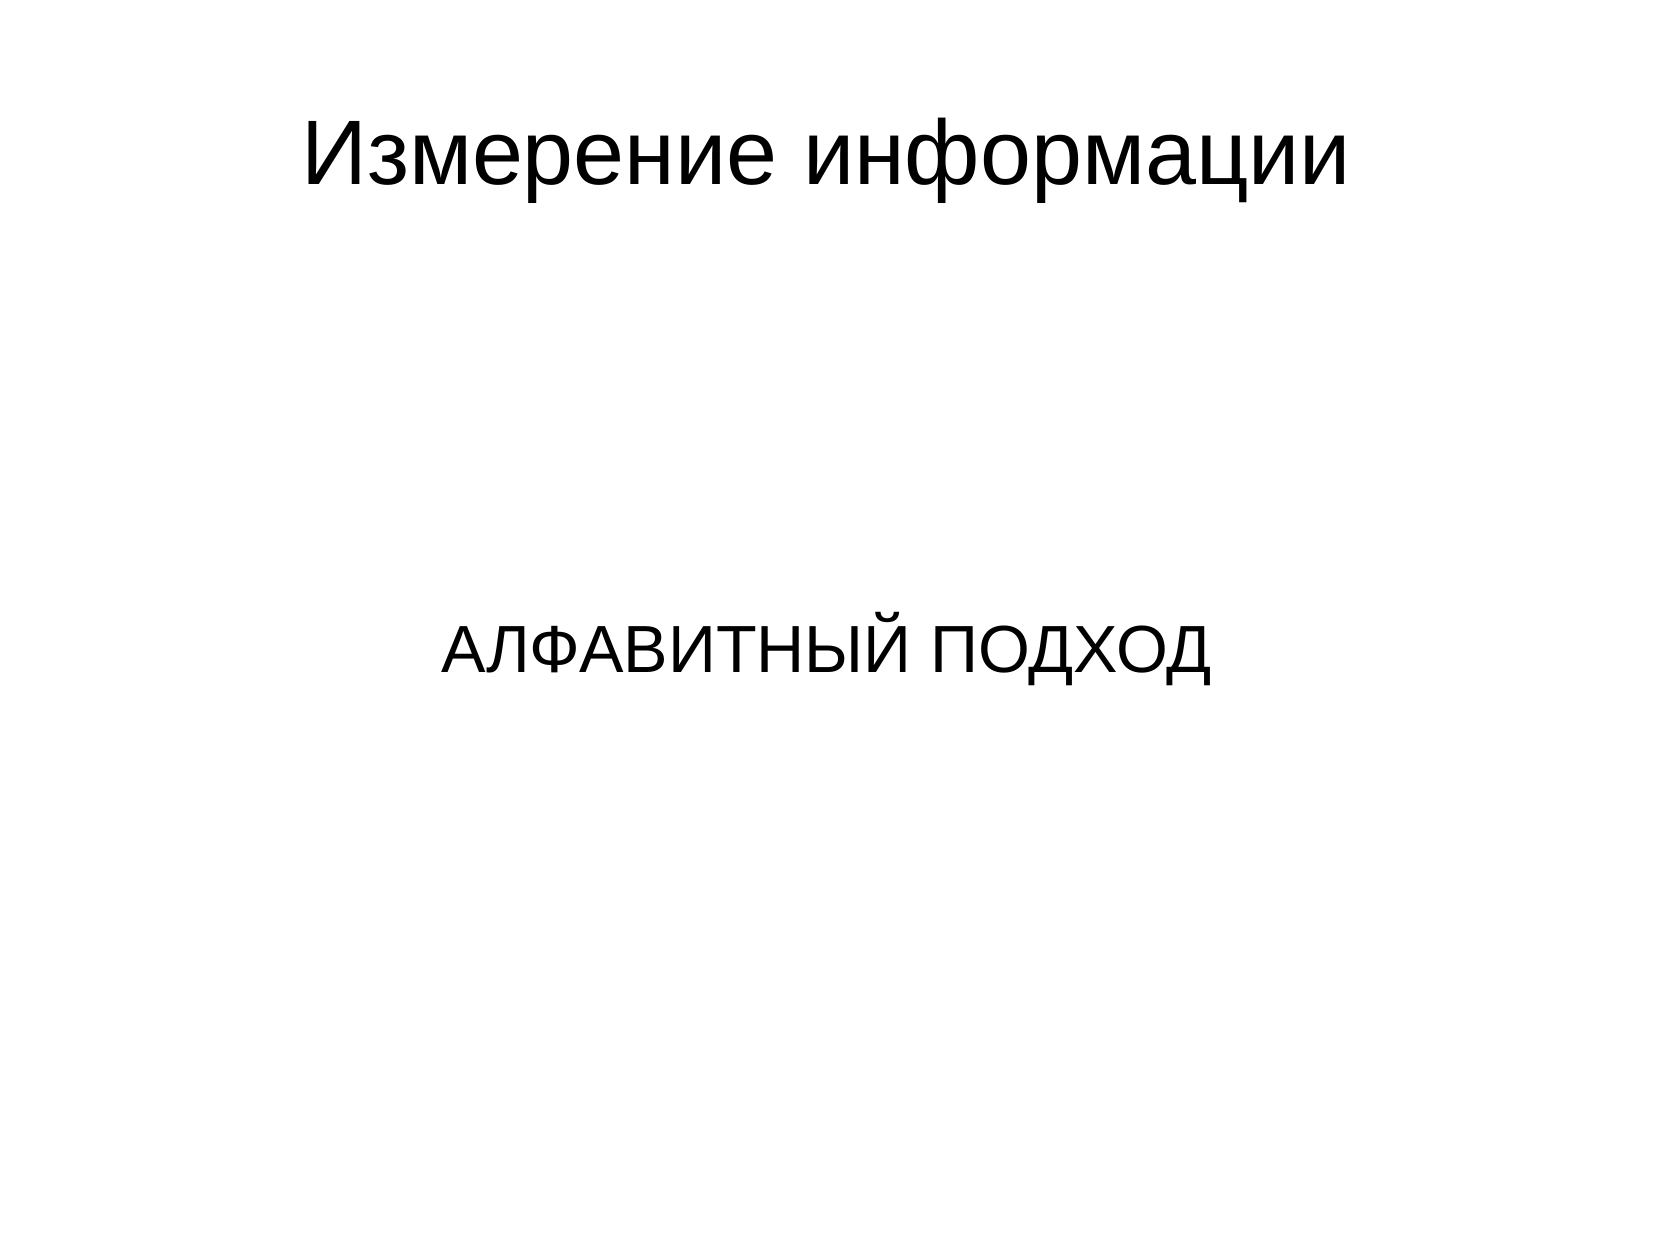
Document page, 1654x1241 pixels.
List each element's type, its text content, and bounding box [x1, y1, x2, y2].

title Измерение информации [82, 49, 1571, 257]
subtitle АЛФАВИТНЫЙ ПОДХОД [82, 290, 1571, 1010]
